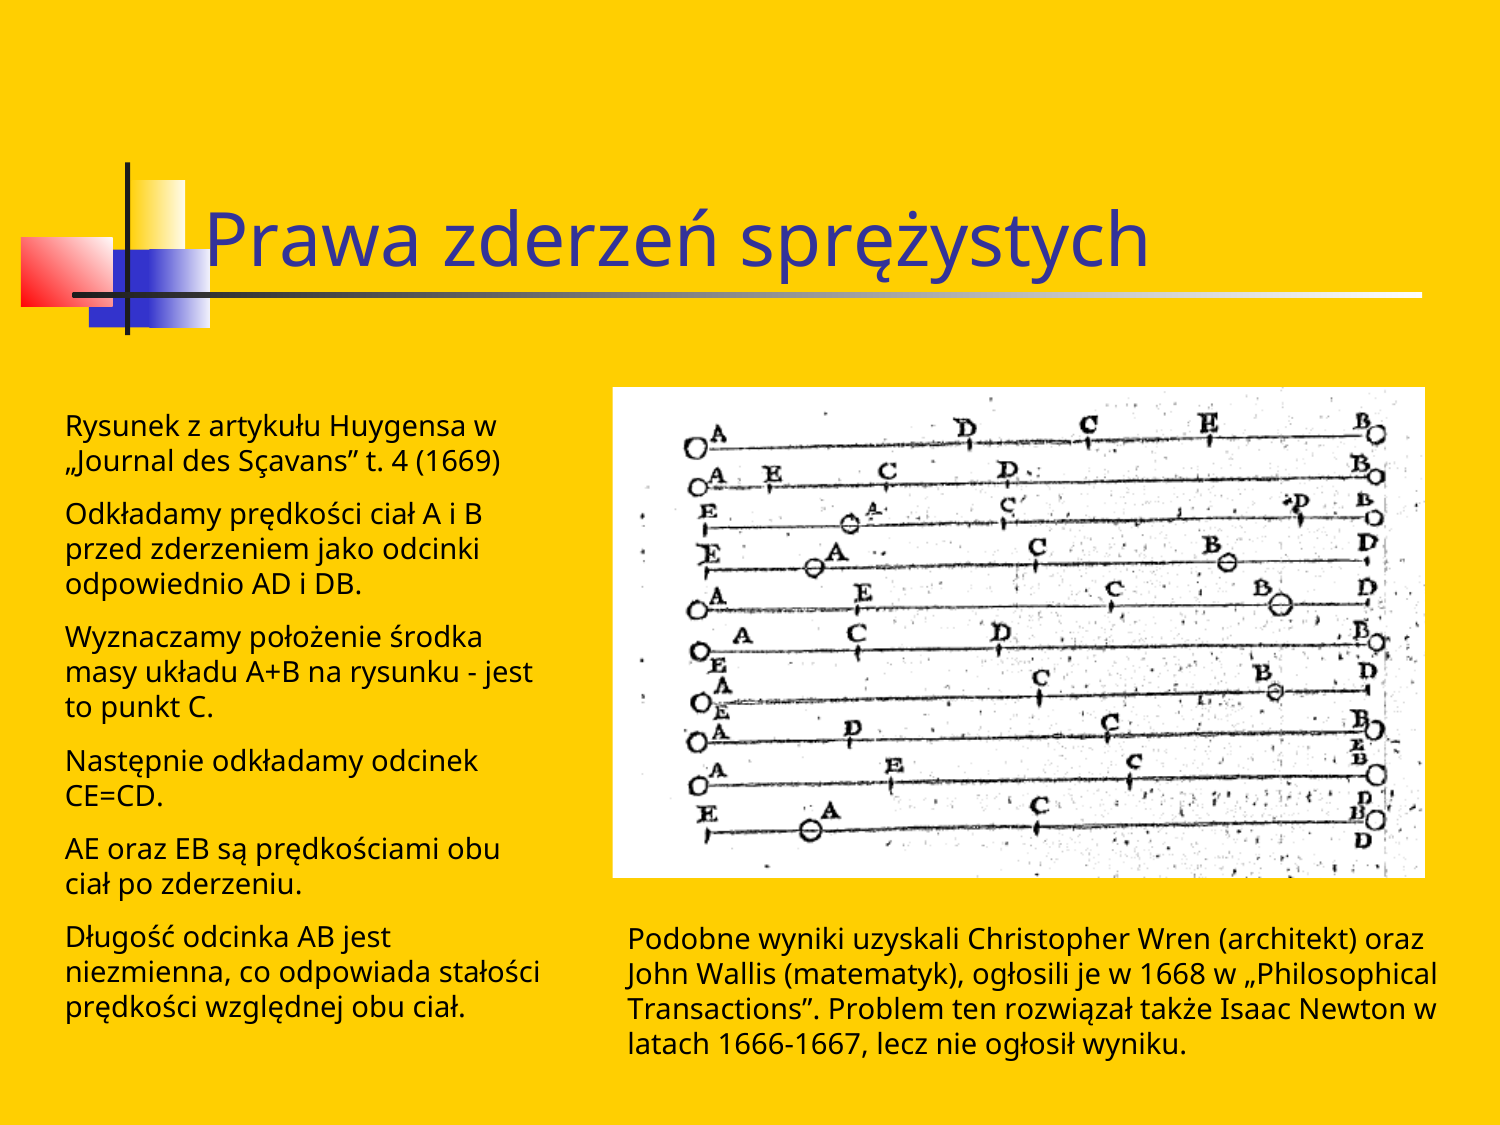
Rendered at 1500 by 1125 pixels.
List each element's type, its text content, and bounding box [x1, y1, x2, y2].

picture [612, 387, 1426, 878]
text_box Rysunek z artykułu Huygensa w „Journal des Sçavans” t. 4 (1669) Odkładamy prędkości ciał A i B przed zderzeniem jako odcinki odpowiednio AD i DB. Wyznaczamy położenie środka masy układu A+B na rysunku - jest to punkt C. Następnie odkładamy odcinek CE=CD. AE oraz EB są prędkościami obu ciał po zderzeniu. Długość odcinka AB jest niezmienna, co odpowiada stałości prędkości względnej obu ciał. [50, 399, 563, 1031]
text_box Podobne wyniki uzyskali Christopher Wren (architekt) oraz John Wallis (matematyk), ogłosili je w 1668 w „Philosophical Transactions”. Problem ten rozwiązał także Isaac Newton w latach 1666-1667, lecz nie ogłosił wyniku. [612, 912, 1463, 1121]
title Prawa zderzeń sprężystych [188, 101, 1468, 289]
